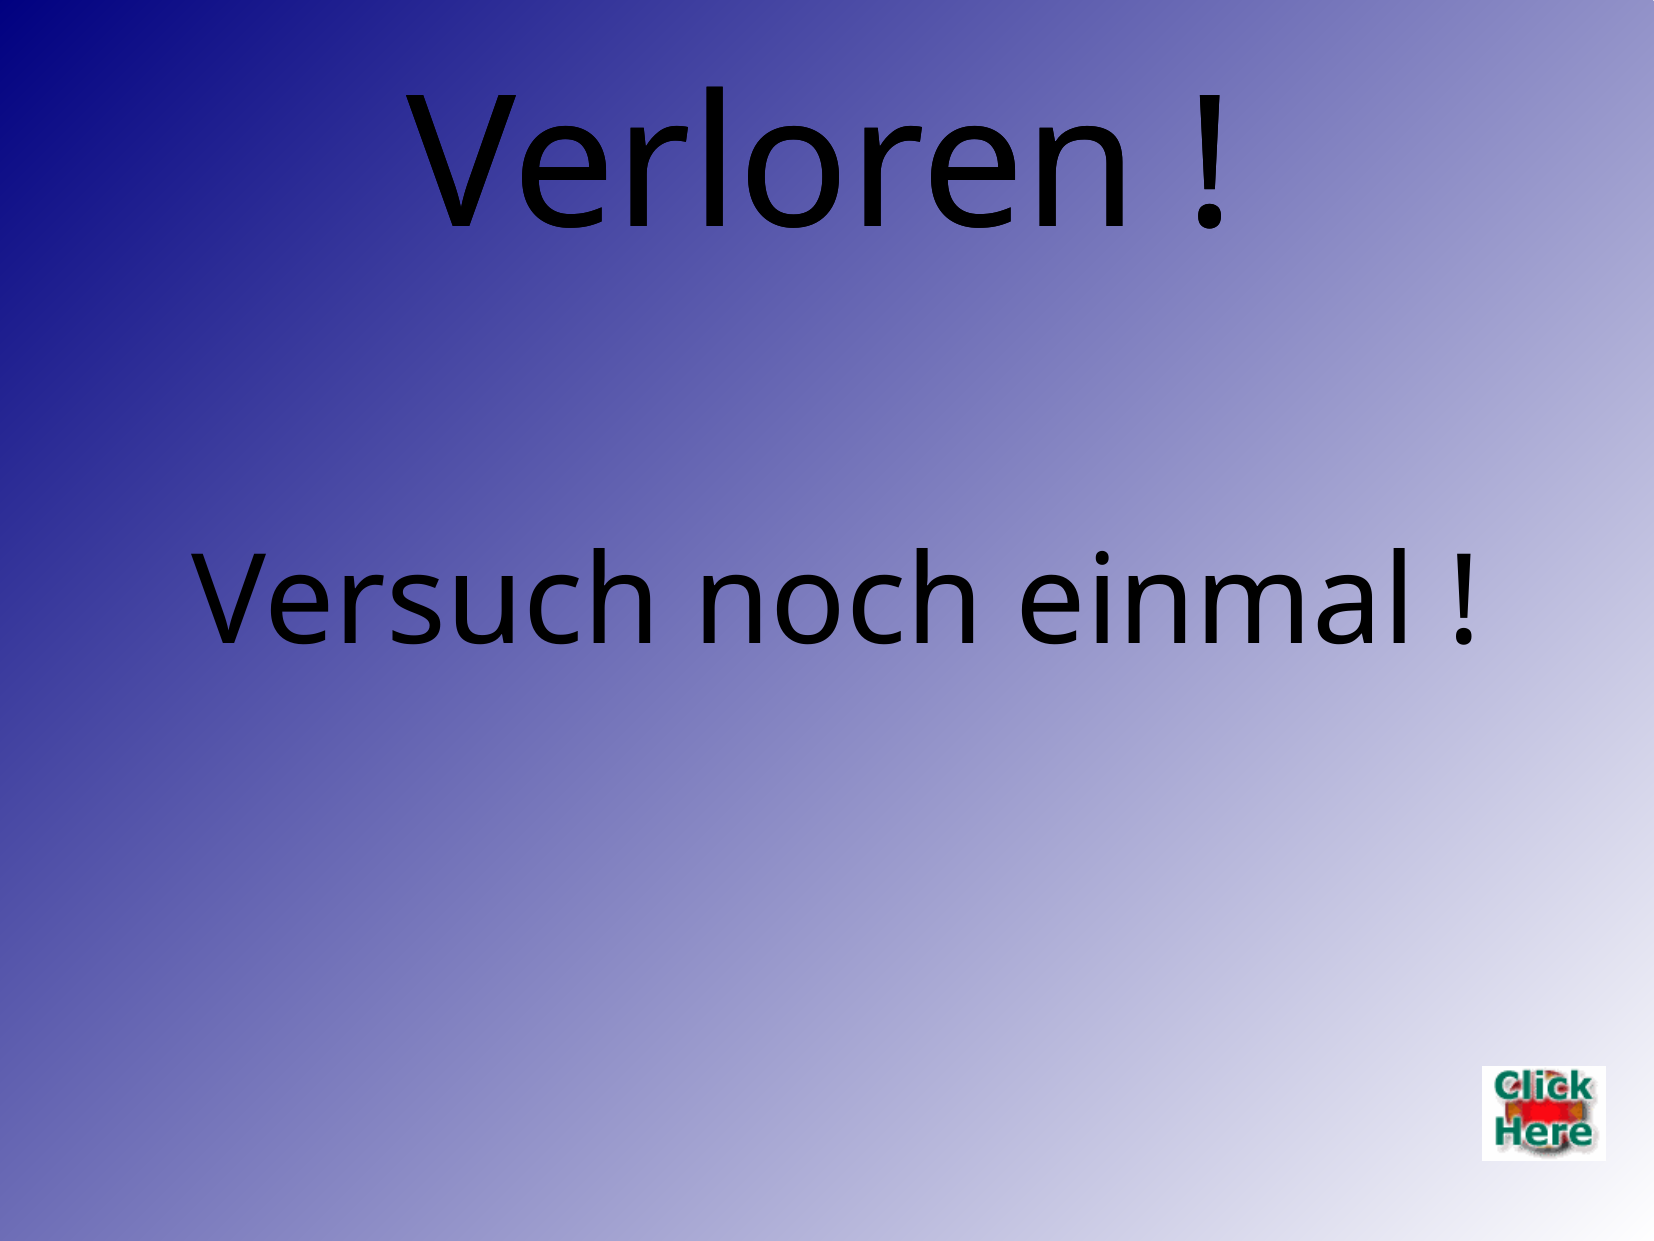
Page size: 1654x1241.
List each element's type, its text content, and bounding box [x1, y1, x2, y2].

text_box Verloren ! [76, 43, 1565, 264]
text_box Versuch noch einmal ! [177, 502, 1565, 743]
picture [1482, 1066, 1606, 1161]
